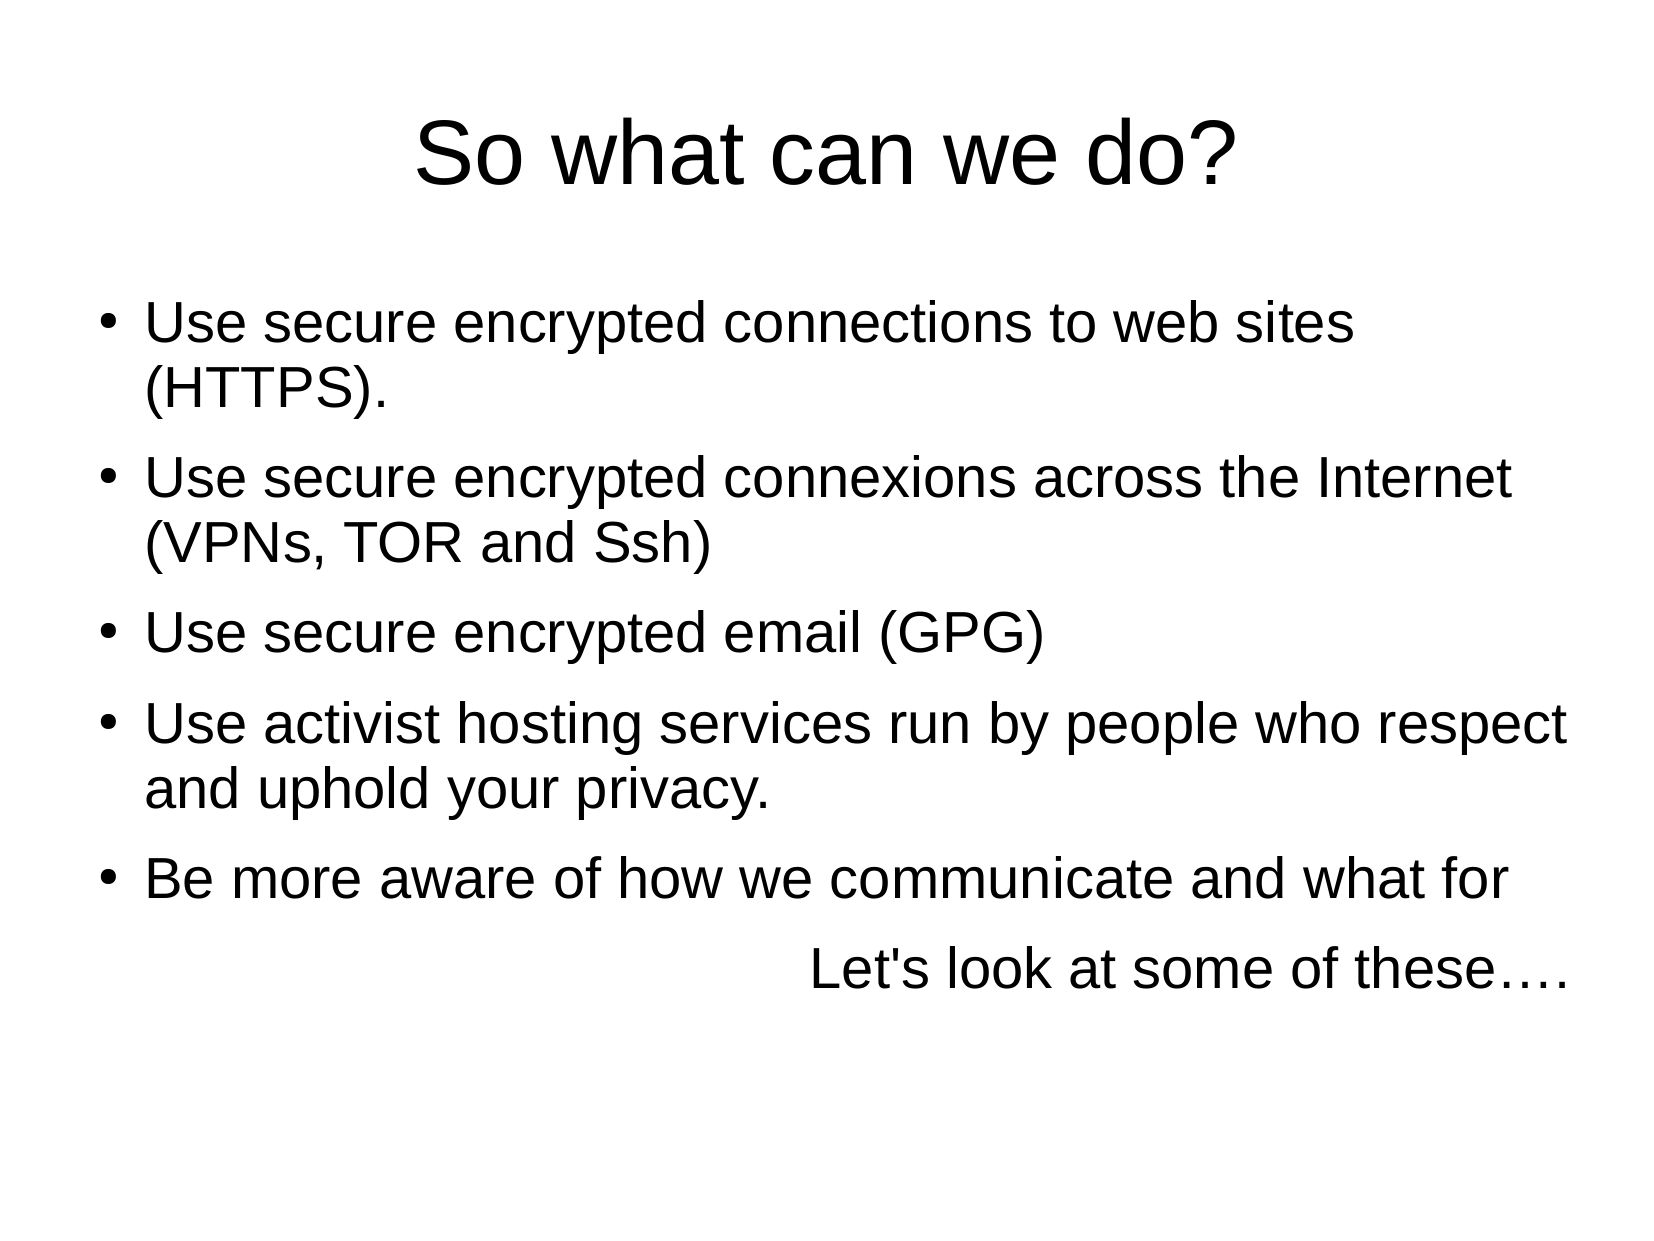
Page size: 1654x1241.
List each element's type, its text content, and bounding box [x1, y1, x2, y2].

title So what can we do? [82, 49, 1571, 257]
list Use secure encrypted connections to web sites (HTTPS). Use secure encrypted connexions across the Internet (VPNs, TOR and Ssh) Use secure encrypted email (GPG) Use activist hosting services run by people who respect and uphold your privacy. Be more aware of how we communicate and what for Let's look at some of these…. [82, 290, 1571, 1010]
